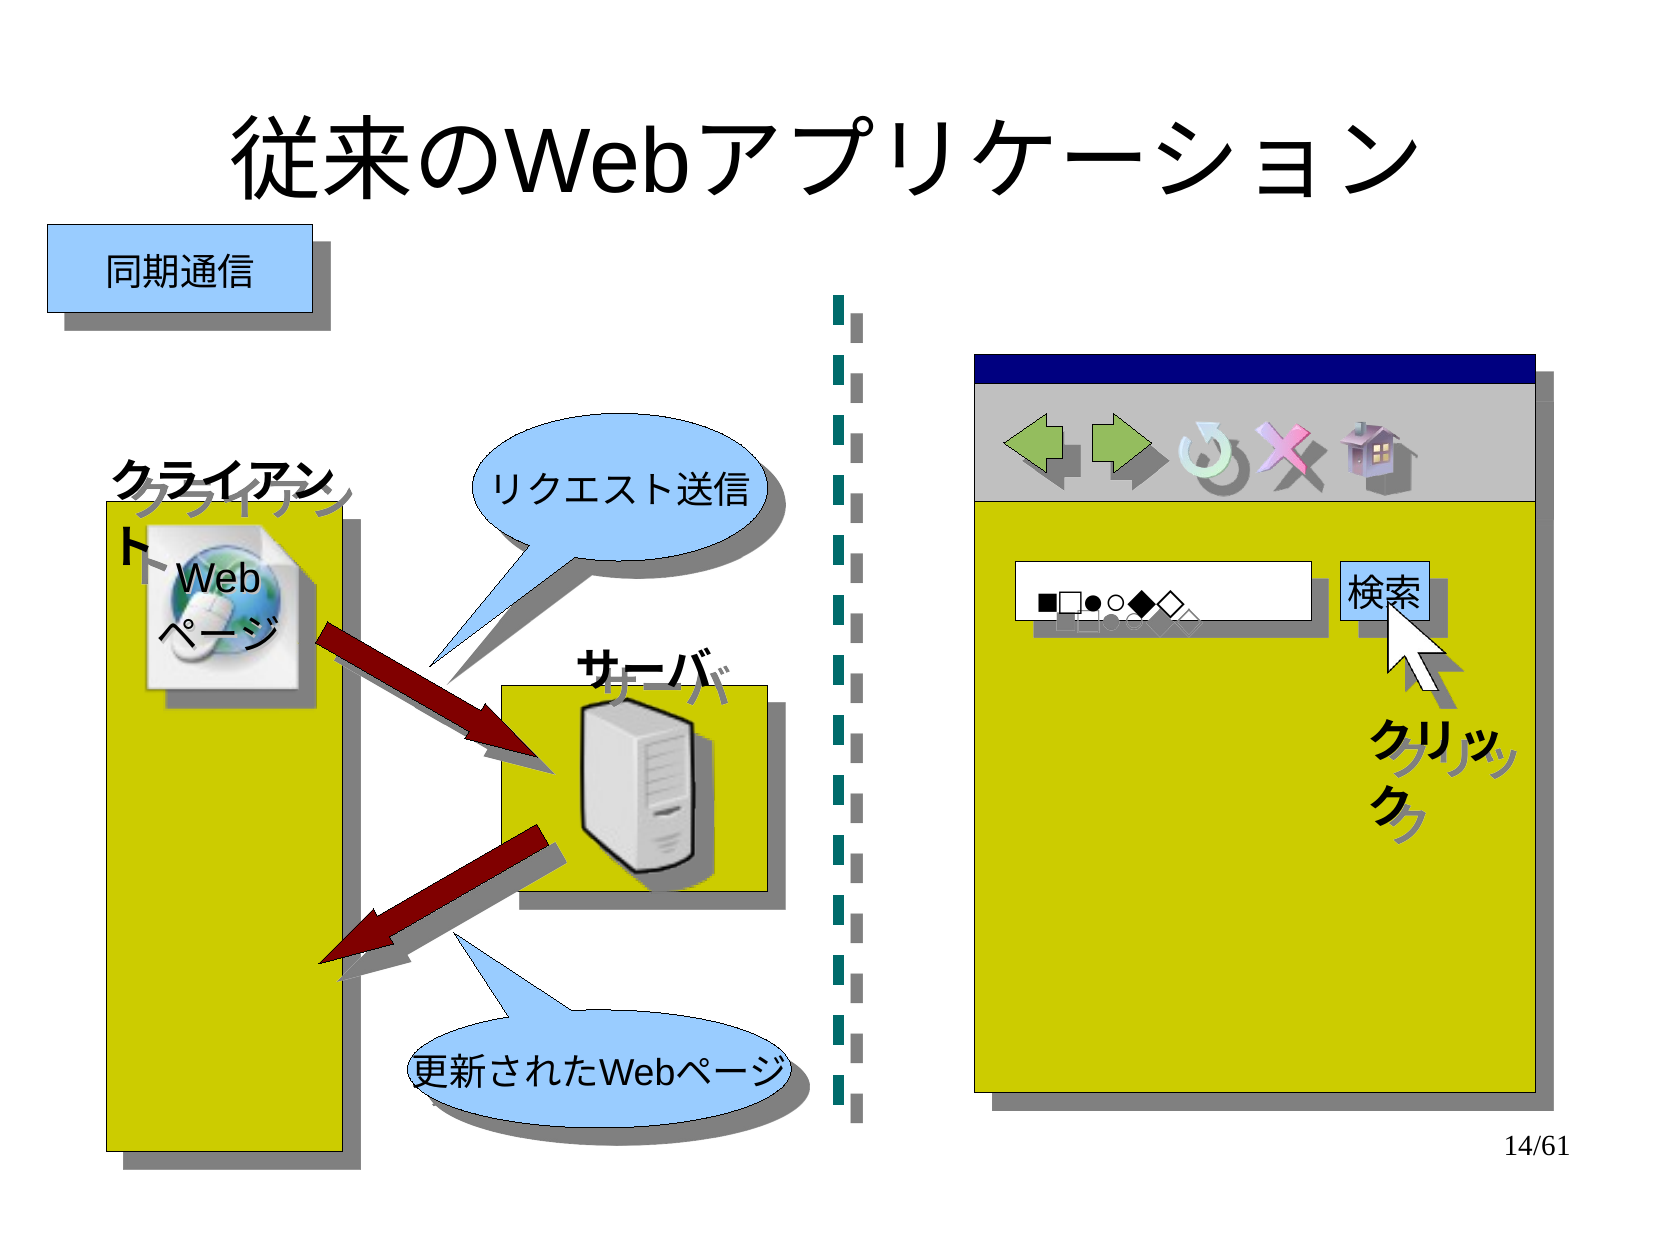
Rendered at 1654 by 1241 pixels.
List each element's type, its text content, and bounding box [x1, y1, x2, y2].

text_box クリック [1352, 696, 1536, 758]
text_box [106, 501, 549, 1152]
text_box 同期通信 [47, 224, 313, 313]
text_box ■□●○◆◇ [1021, 572, 1288, 626]
text_box リクエスト送信 [429, 413, 768, 667]
picture [1175, 419, 1235, 479]
picture [549, 667, 727, 918]
picture [1387, 600, 1447, 691]
text_box 更新されたWebページ [407, 932, 792, 1128]
title 従来のWebアプリケーション [82, 49, 1571, 257]
text_box [745, 687, 768, 892]
picture [1340, 419, 1400, 479]
text_box サーバ [561, 625, 768, 687]
picture [1251, 419, 1312, 479]
text_box [974, 354, 1536, 1093]
picture [129, 519, 308, 697]
text_box 検索 [1340, 561, 1430, 621]
text_box クライアント [94, 437, 361, 498]
